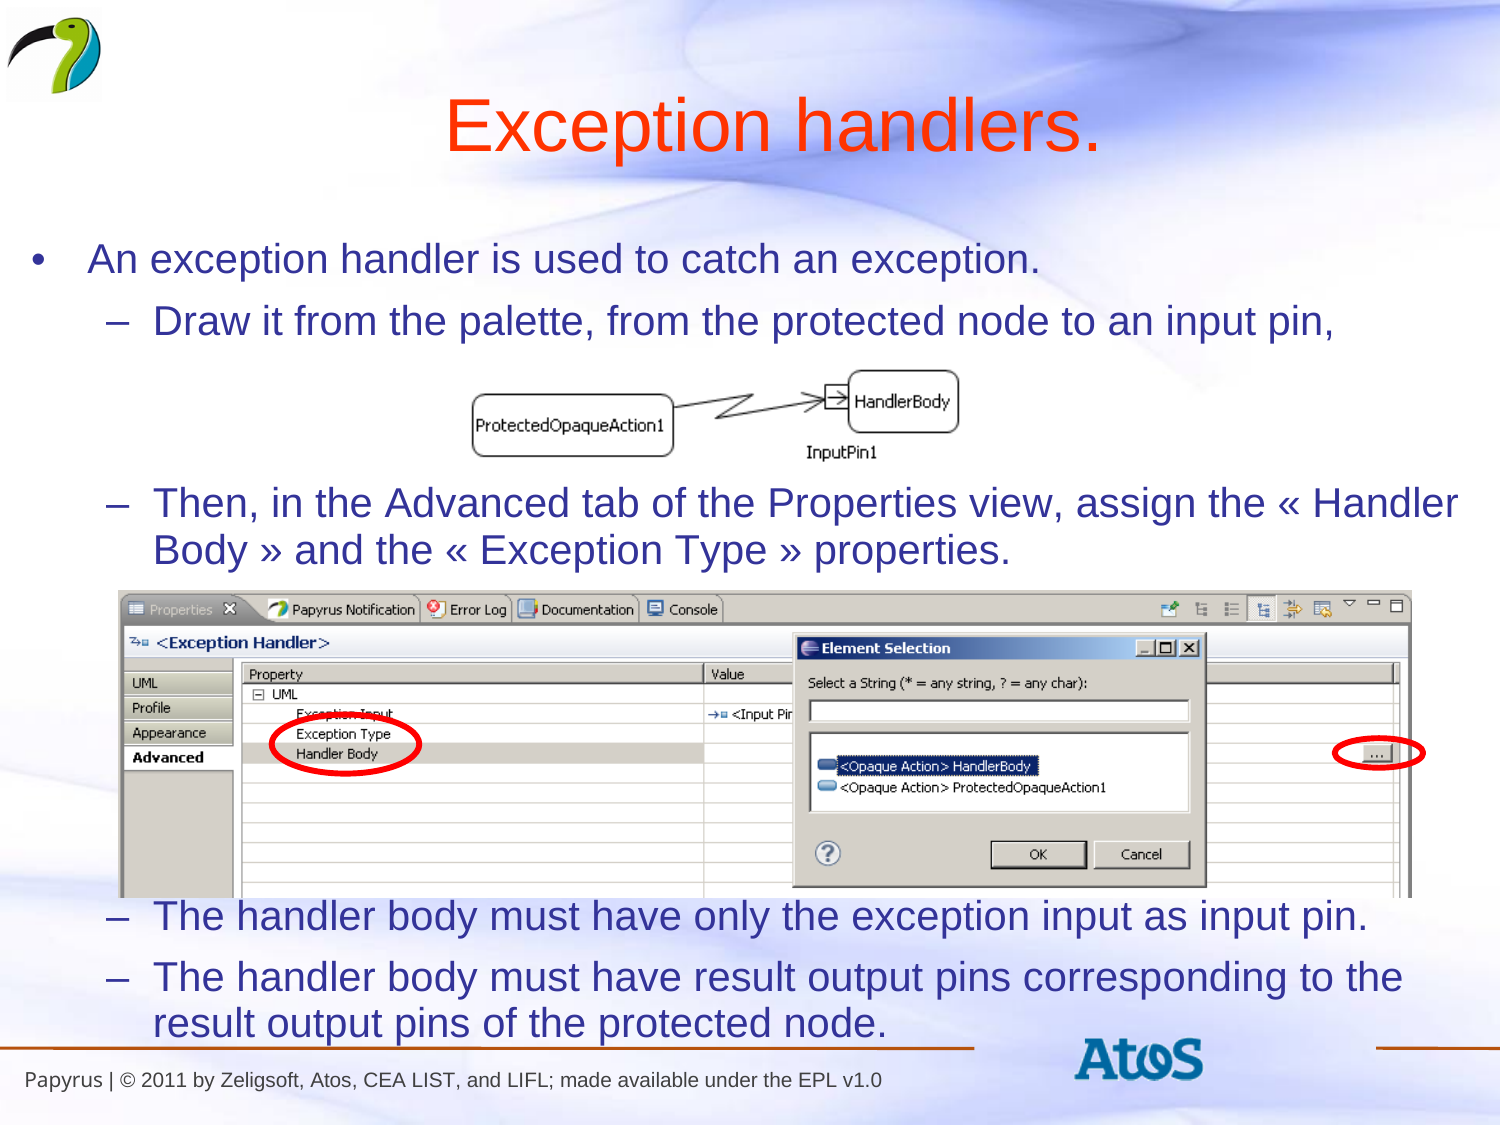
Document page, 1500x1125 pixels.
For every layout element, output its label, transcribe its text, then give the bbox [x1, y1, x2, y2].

picture [0, 0, 1500, 1046]
picture [455, 348, 975, 473]
picture [118, 590, 1412, 898]
picture [1339, 742, 1412, 764]
picture [0, 1050, 1500, 1125]
title Exception handlers. [283, 72, 1264, 178]
list An exception handler is used to catch an exception. Draw it from the palette, from the protected node to an input pin, Then, in the Advanced tab of the Properties view, assign the « Handler Body » and the « Exception Type » properties. The handler body must have only the exception input as input pin. The handler body must have result output pins corresponding to the result output pins of the protected node. [31, 236, 1469, 1051]
